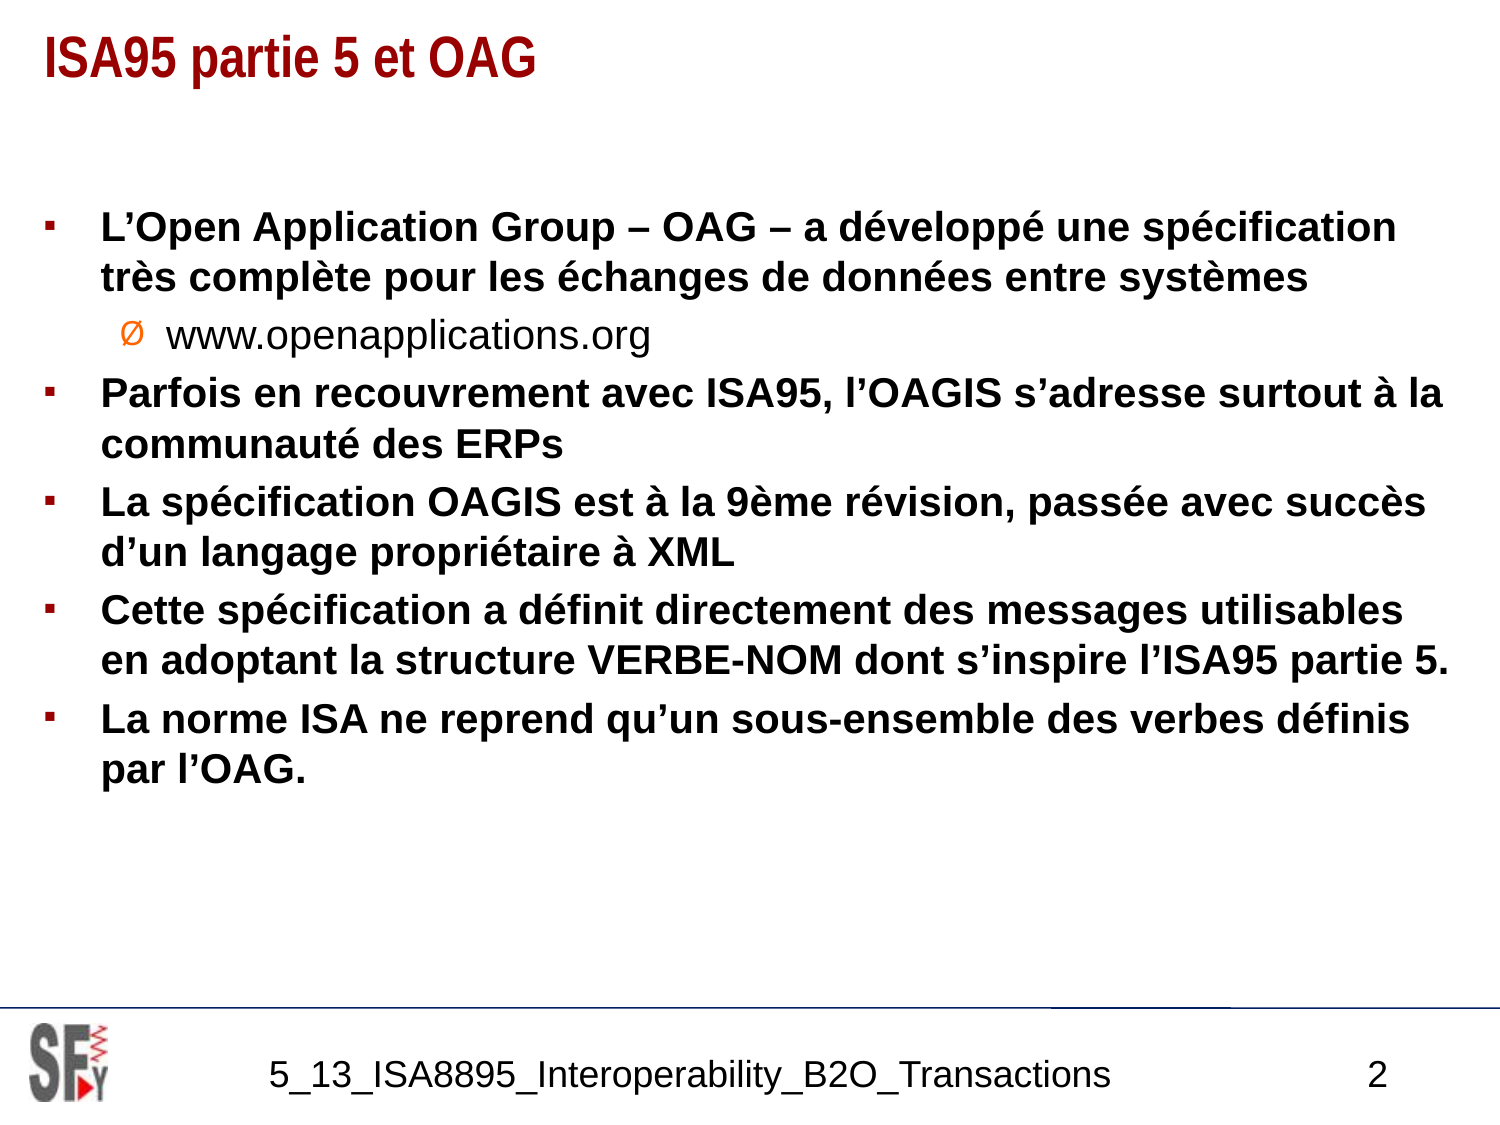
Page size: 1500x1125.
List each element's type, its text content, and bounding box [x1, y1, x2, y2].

footer 5_13_ISA8895_Interoperability_B2O_Transactions [253, 1034, 1336, 1103]
picture [29, 1023, 108, 1102]
list L’Open Application Group – OAG – a développé une spécification très complète pour les échanges de données entre systèmes www.openapplications.org Parfois en recouvrement avec ISA95, l’OAGIS s’adresse surtout à la communauté des ERPs La spécification OAGIS est à la 9ème révision, passée avec succès d’un langage propriétaire à XML Cette spécification a définit directement des messages utilisables en adoptant la structure VERBE-NOM dont s’inspire l’ISA95 partie 5. La norme ISA ne reprend qu’un sous-ensemble des verbes définis par l’OAG. [29, 184, 1471, 988]
slide_number <numéro> [1352, 1034, 1490, 1103]
title ISA95 partie 5 et OAG [29, 12, 1471, 138]
